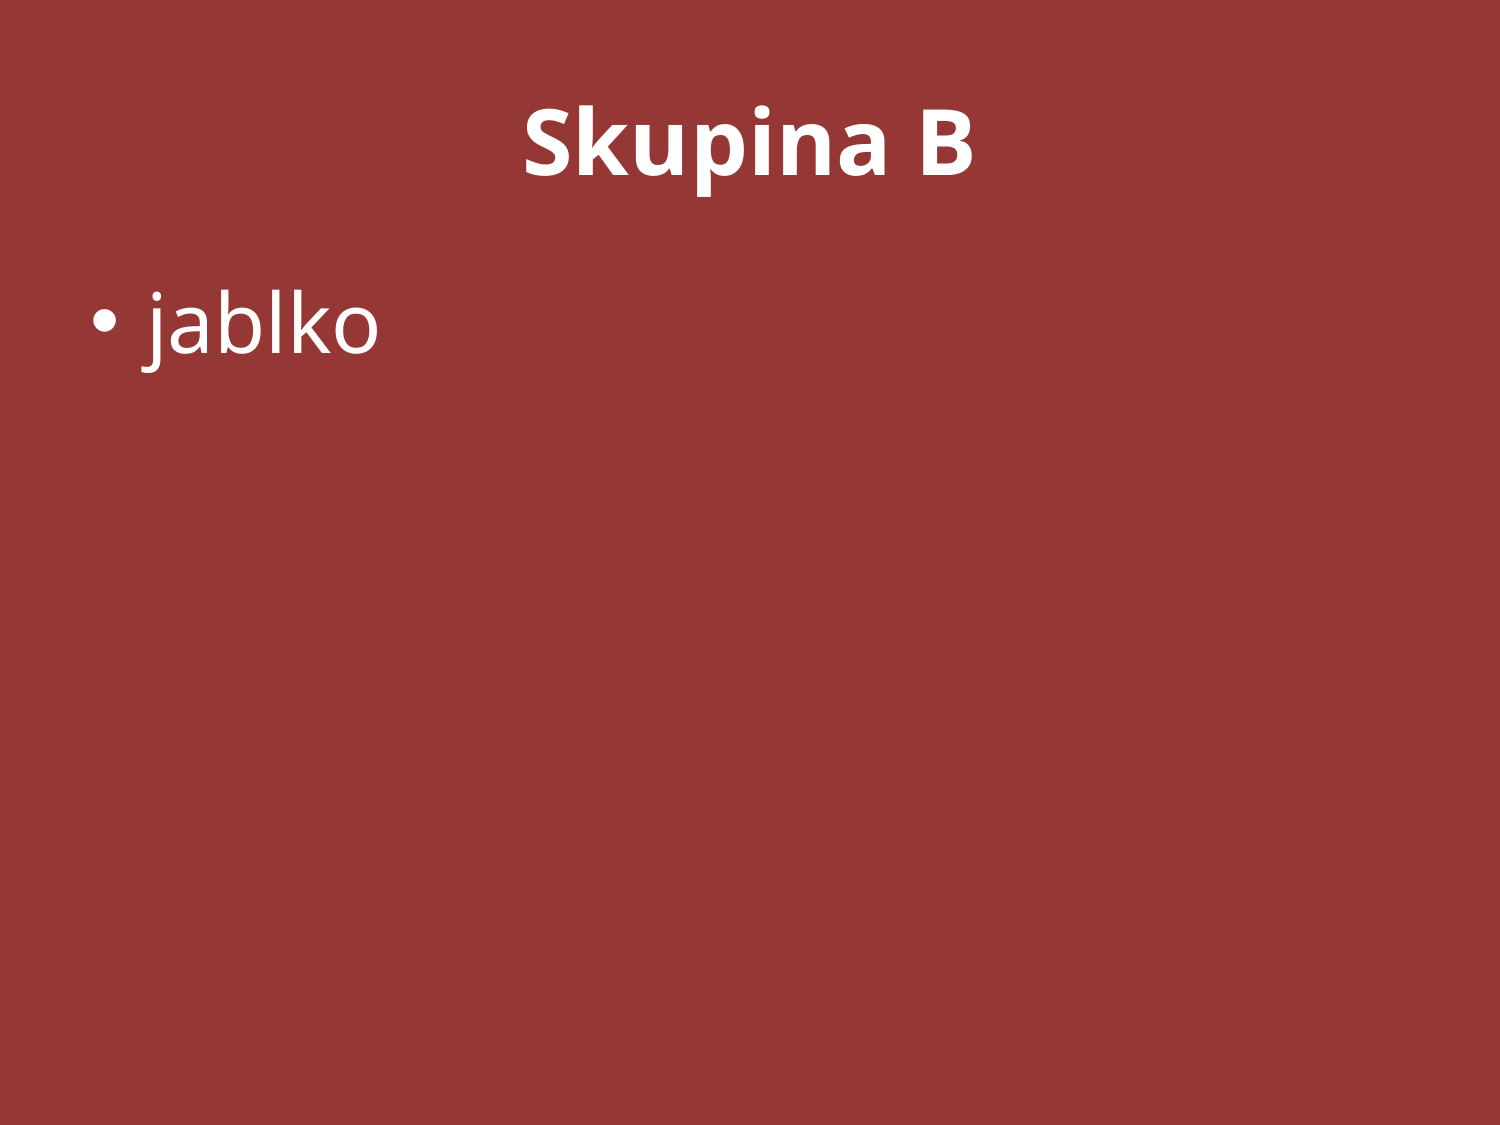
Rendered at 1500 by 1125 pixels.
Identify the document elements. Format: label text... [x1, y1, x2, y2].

title Skupina B [75, 45, 1426, 233]
list jablko [75, 262, 1426, 1006]
